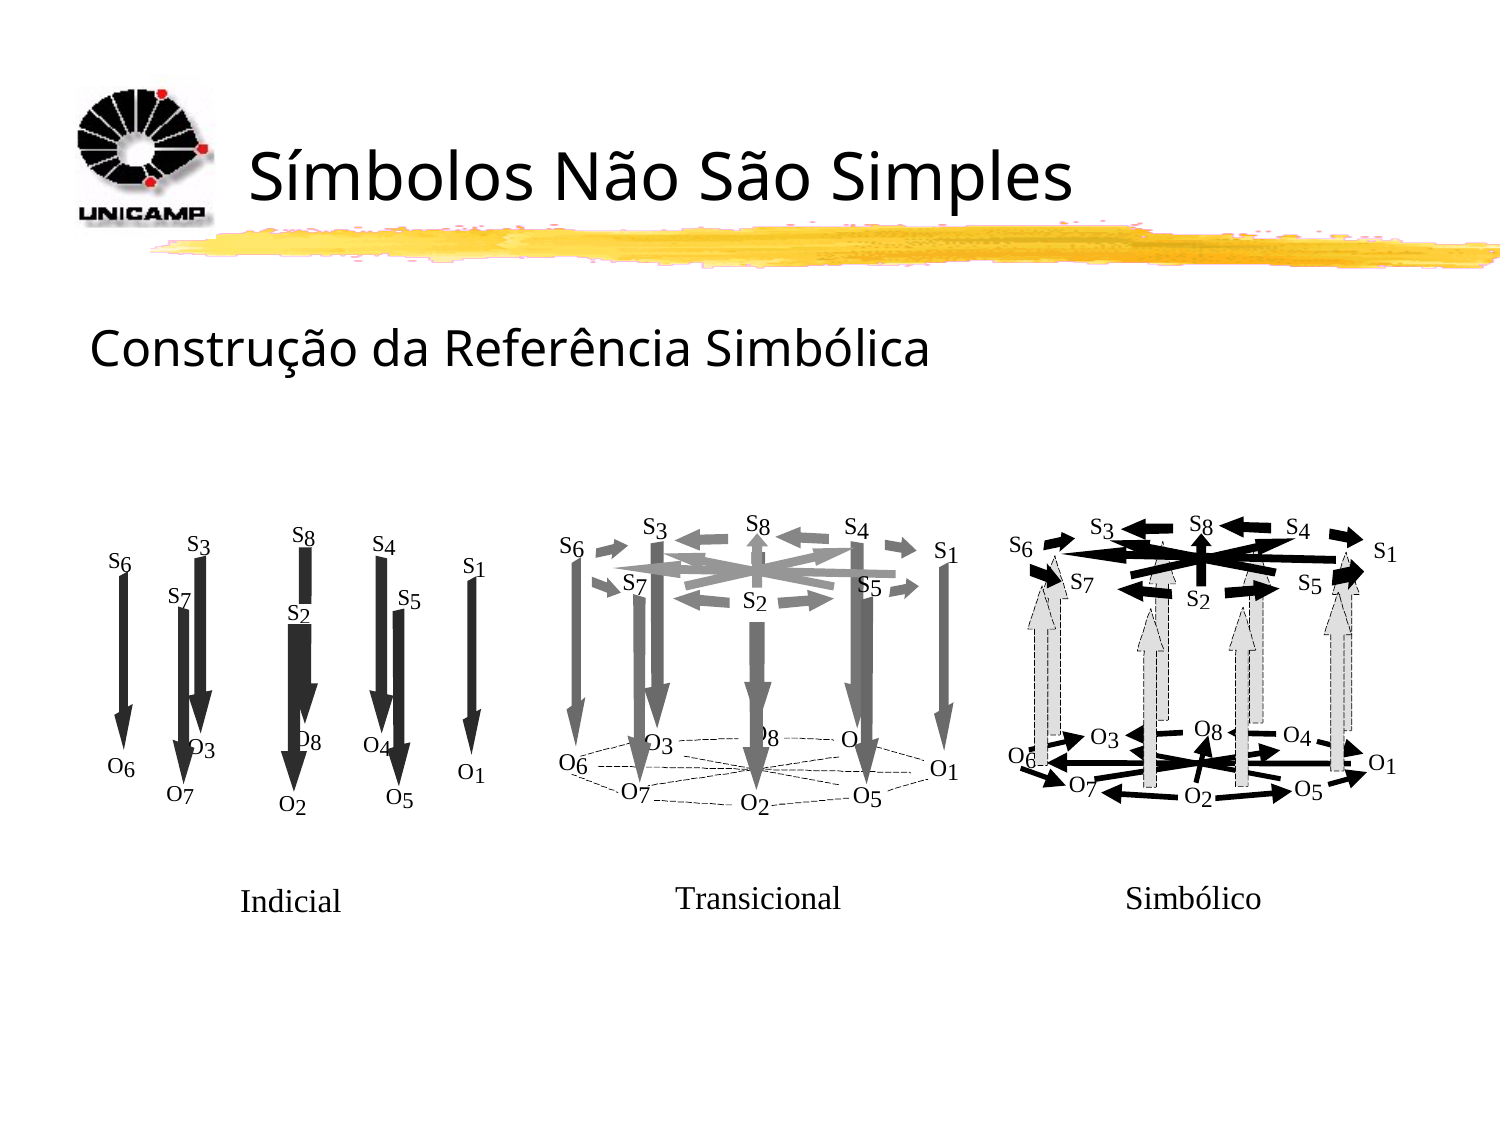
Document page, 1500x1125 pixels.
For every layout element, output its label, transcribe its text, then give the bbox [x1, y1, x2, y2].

title Símbolos Não São Simples [233, 37, 1434, 225]
picture [75, 74, 1500, 279]
list Construção da Referência Simbólica [74, 309, 1417, 994]
chart [537, 487, 1438, 833]
text_box Indicial [225, 875, 357, 928]
text_box Simbólico [1110, 872, 1278, 926]
text_box Transicional [660, 872, 857, 926]
chart [87, 500, 526, 831]
